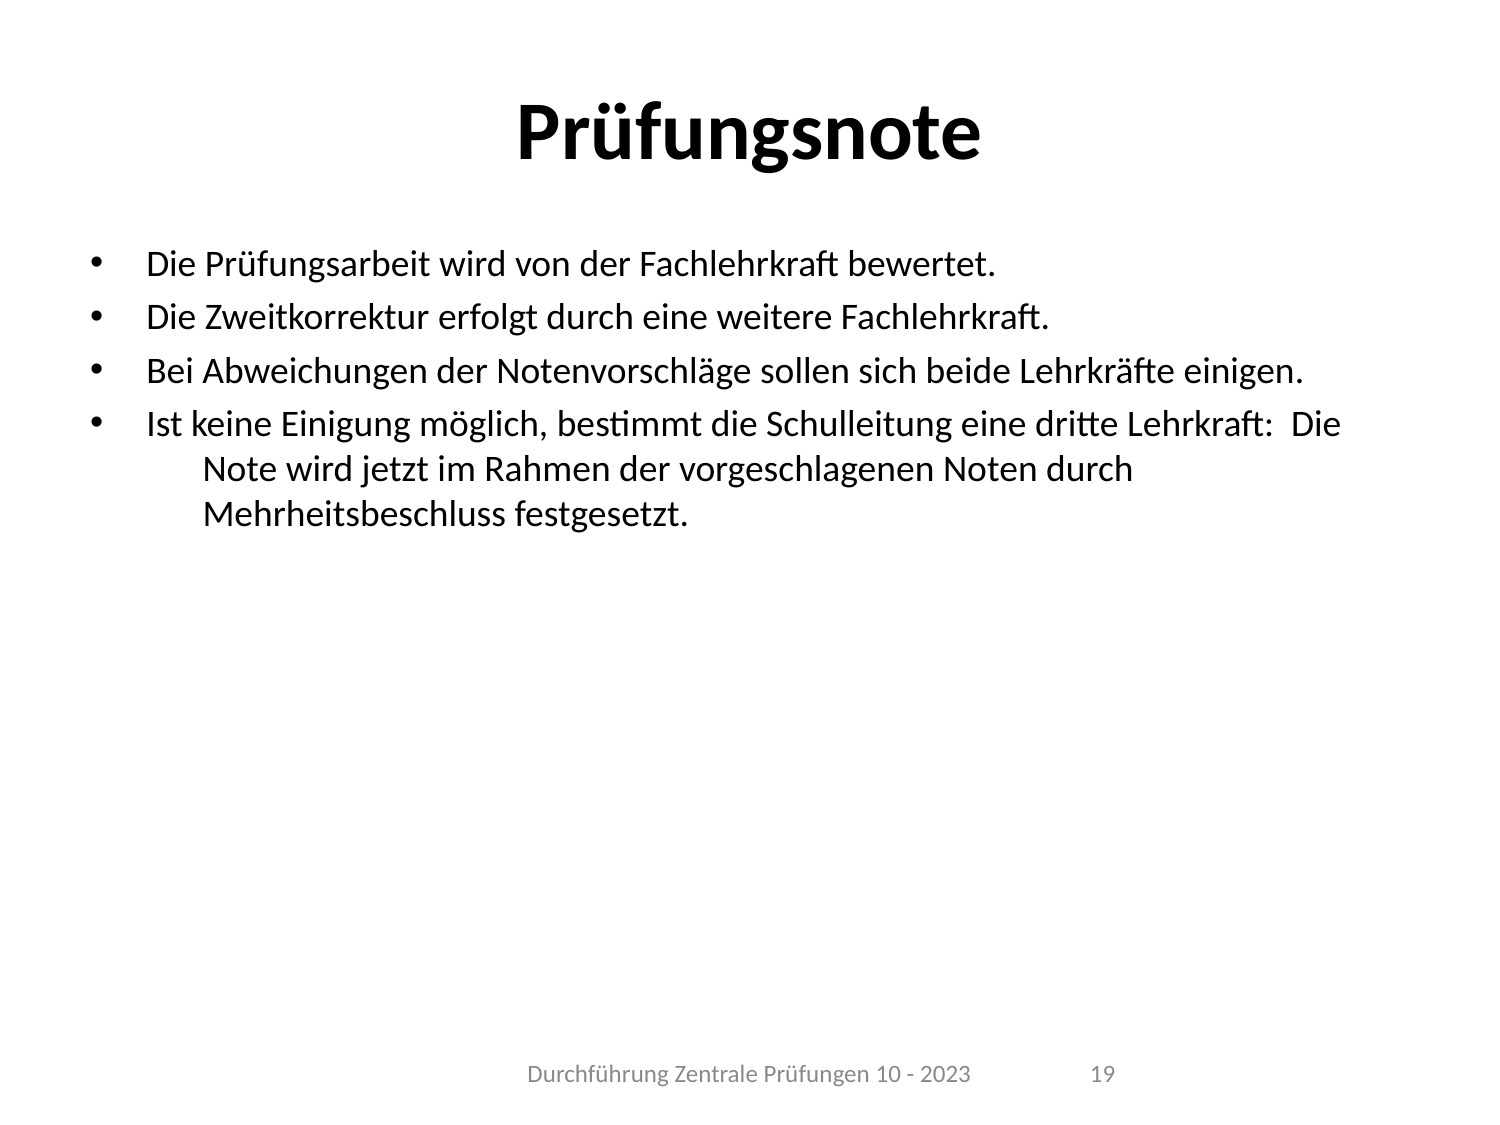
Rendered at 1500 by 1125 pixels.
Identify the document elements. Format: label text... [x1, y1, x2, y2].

text_box 19 [1074, 1042, 1426, 1103]
list Die Prüfungsarbeit wird von der Fachlehrkraft bewertet. Die Zweitkorrektur erfolgt durch eine weitere Fachlehrkraft. Bei Abweichungen der Notenvorschläge sollen sich beide Lehrkräfte einigen. Ist keine Einigung möglich, bestimmt die Schulleitung eine dritte Lehrkraft: Die Note wird jetzt im Rahmen der vorgeschlagenen Noten durch Mehrheitsbeschluss festgesetzt. [75, 231, 1426, 1005]
title Prüfungsnote [75, 45, 1426, 209]
text_box [102, 208, 1453, 396]
text_box Durchführung Zentrale Prüfungen 10 - 2023 [512, 1042, 988, 1103]
